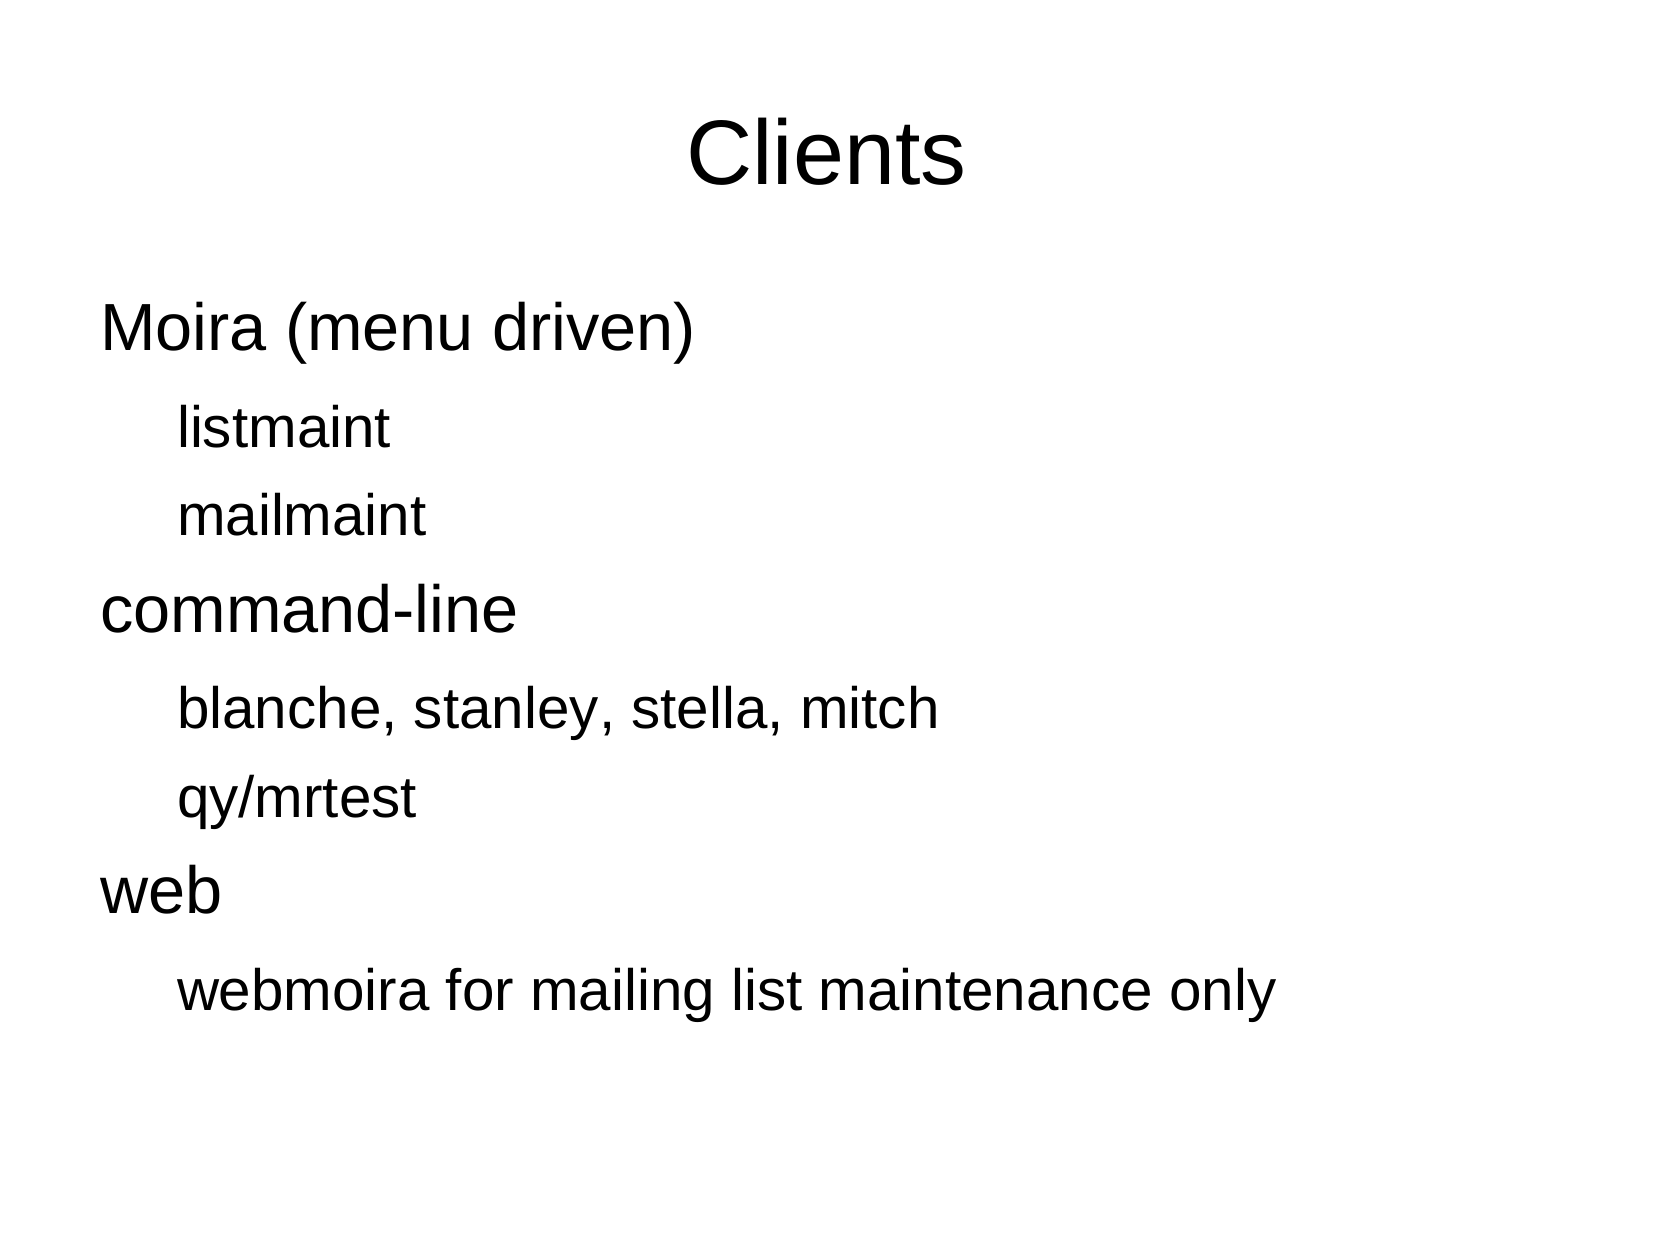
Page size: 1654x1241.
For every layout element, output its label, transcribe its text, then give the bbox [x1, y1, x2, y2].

list Moira (menu driven) listmaint mailmaint command-line blanche, stanley, stella, mitch qy/mrtest web webmoira for mailing list maintenance only [82, 290, 1571, 1109]
title Clients [82, 49, 1571, 257]
